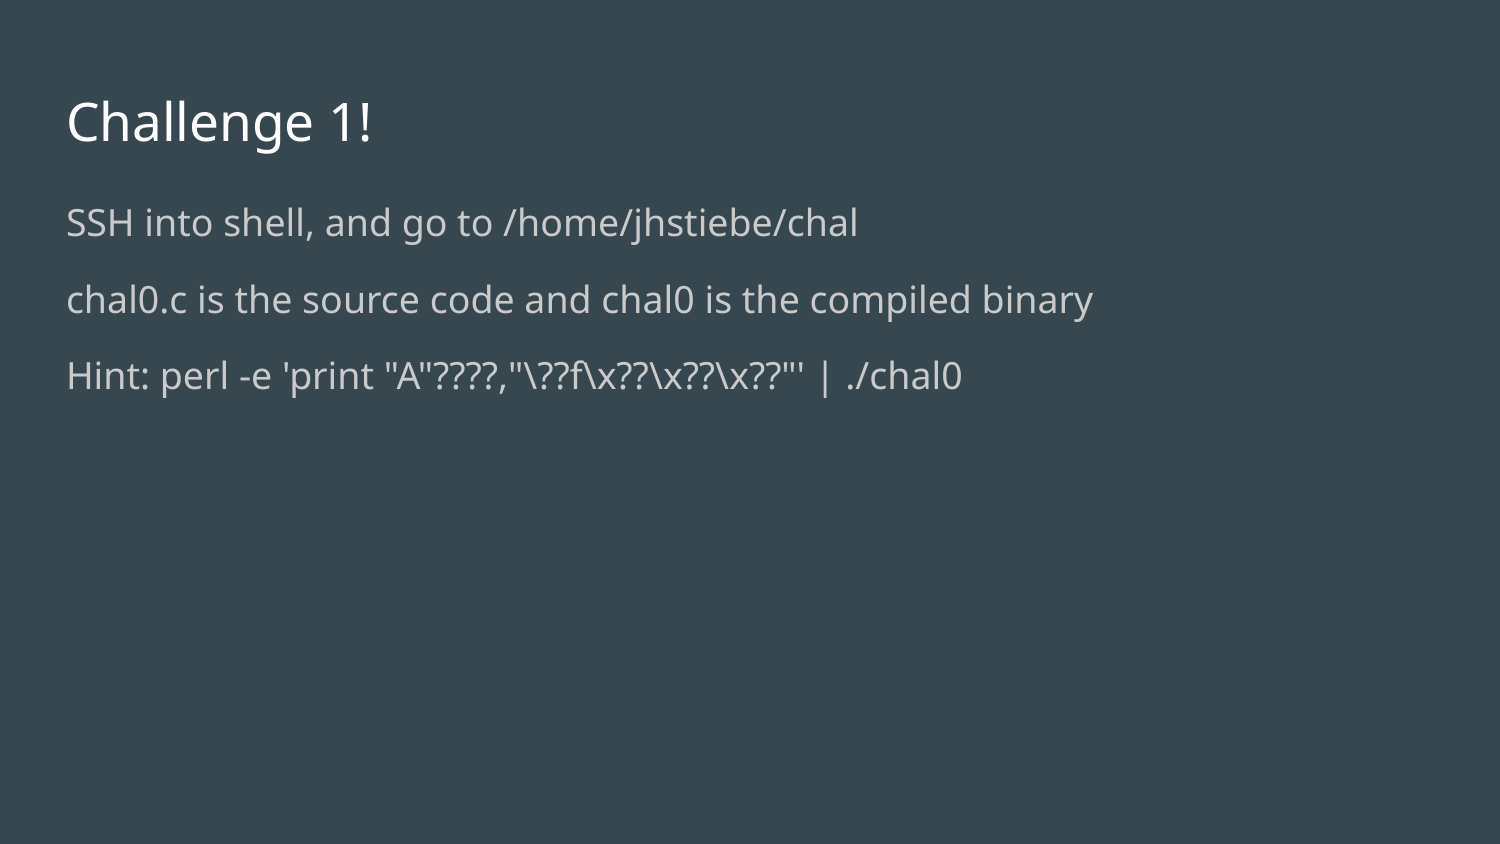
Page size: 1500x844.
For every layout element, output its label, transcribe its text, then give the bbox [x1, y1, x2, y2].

title Challenge 1! [51, 72, 1449, 167]
list SSH into shell, and go to /home/jhstiebe/chal chal0.c is the source code and chal0 is the compiled binary Hint: perl -e 'print "A"????,"\??f\x??\x??\x??"' | ./chal0 [51, 177, 1449, 750]
